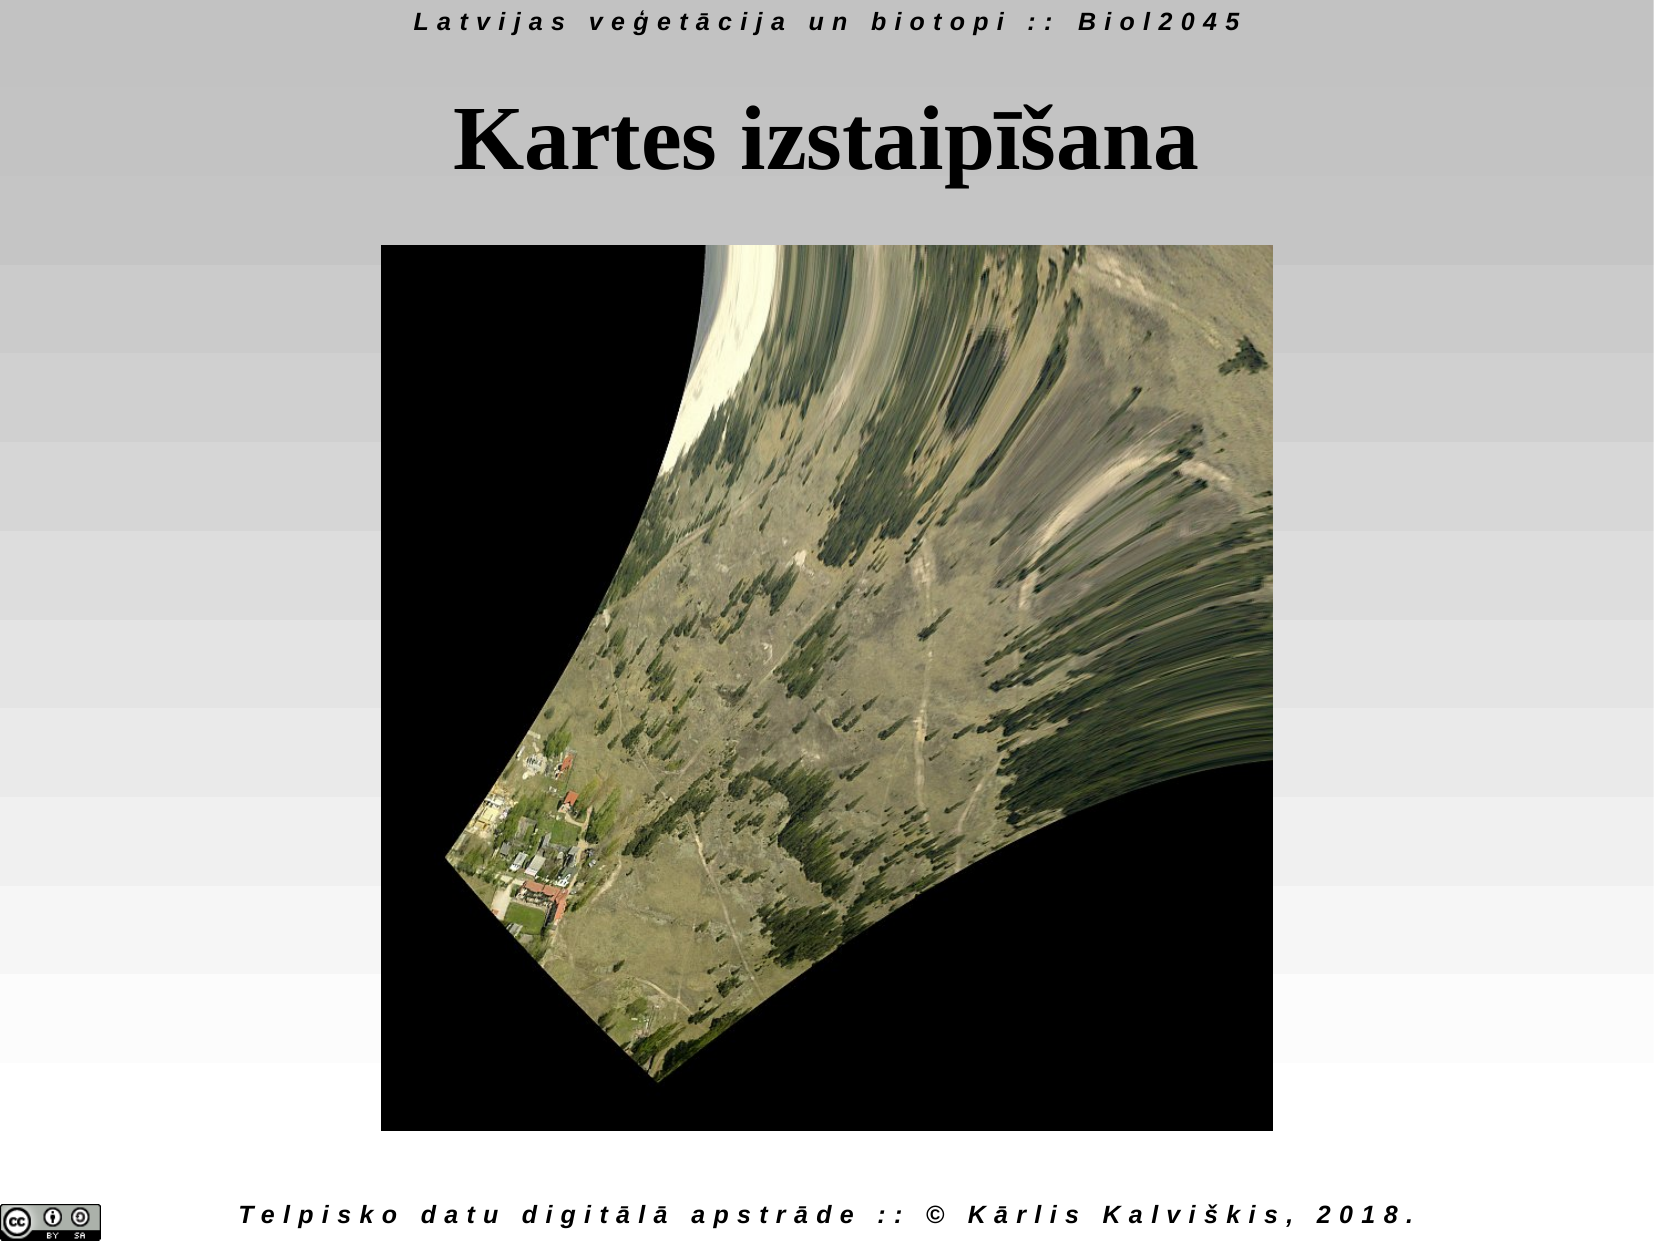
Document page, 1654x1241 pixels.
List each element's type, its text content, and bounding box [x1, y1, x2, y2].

picture [0, 0, 1654, 1241]
title Kartes izstaipīšana [29, 43, 1625, 234]
